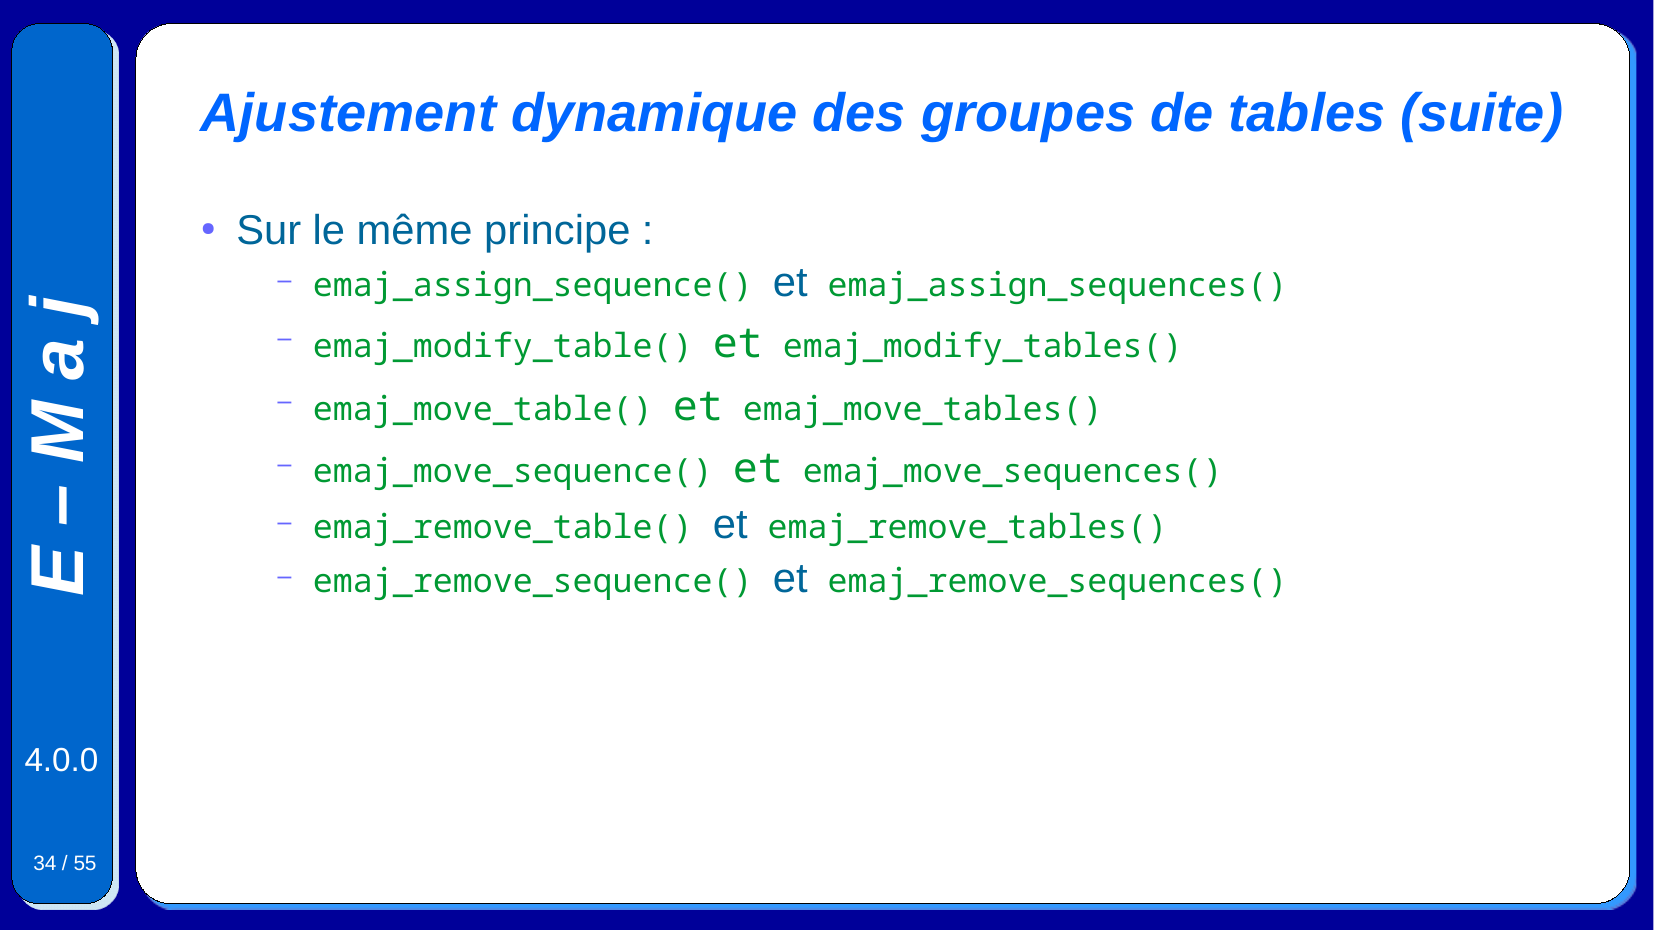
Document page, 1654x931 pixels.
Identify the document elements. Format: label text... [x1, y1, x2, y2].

list Sur le même principe : emaj_assign_sequence() et emaj_assign_sequences() emaj_modify_table() et emaj_modify_tables() emaj_move_table() et emaj_move_tables() emaj_move_sequence() et emaj_move_sequences() emaj_remove_table() et emaj_remove_tables() emaj_remove_sequence() et emaj_remove_sequences() [177, 206, 1587, 829]
title Ajustement dynamique des groupes de tables (suite) [200, 34, 1575, 191]
